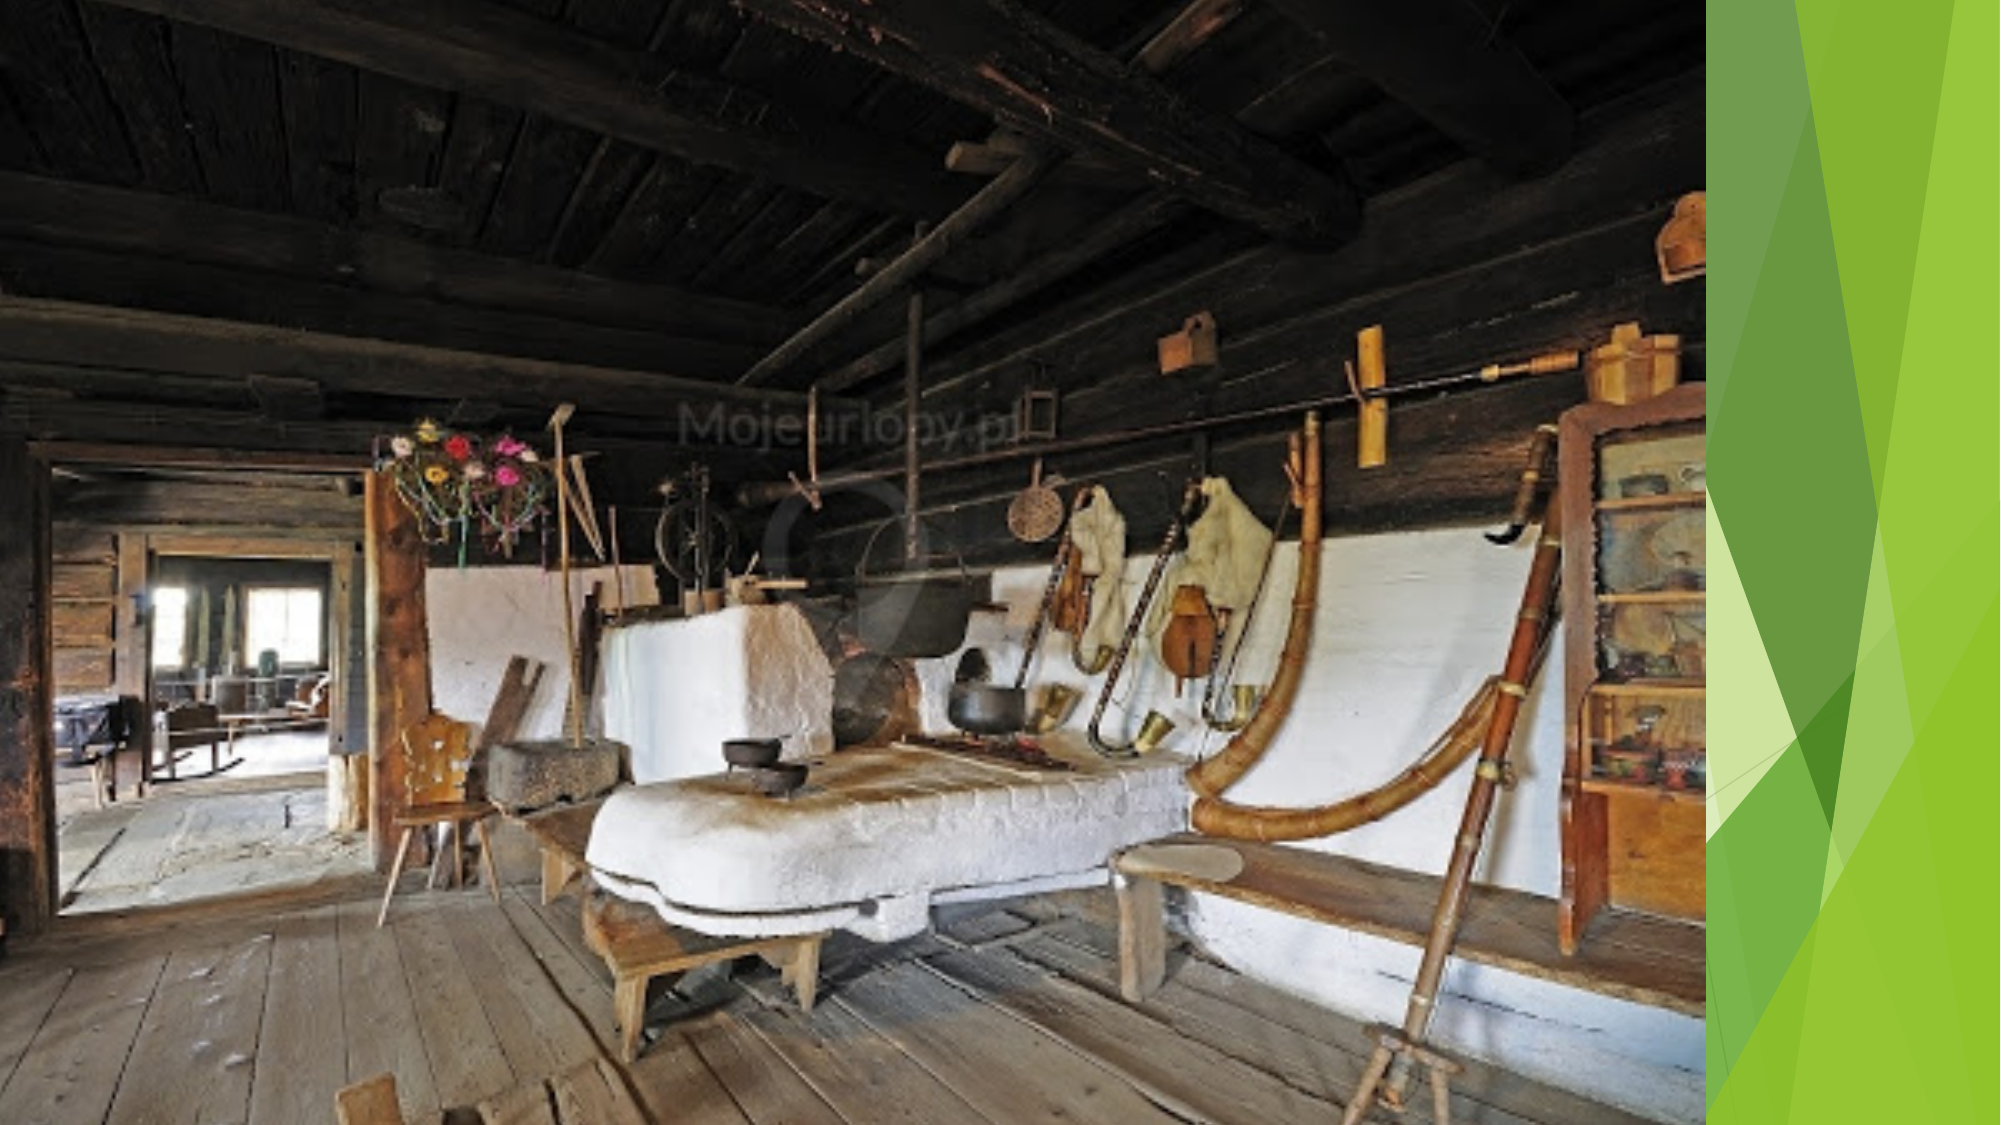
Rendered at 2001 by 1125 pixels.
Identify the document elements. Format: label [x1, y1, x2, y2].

picture [0, 0, 1706, 1125]
